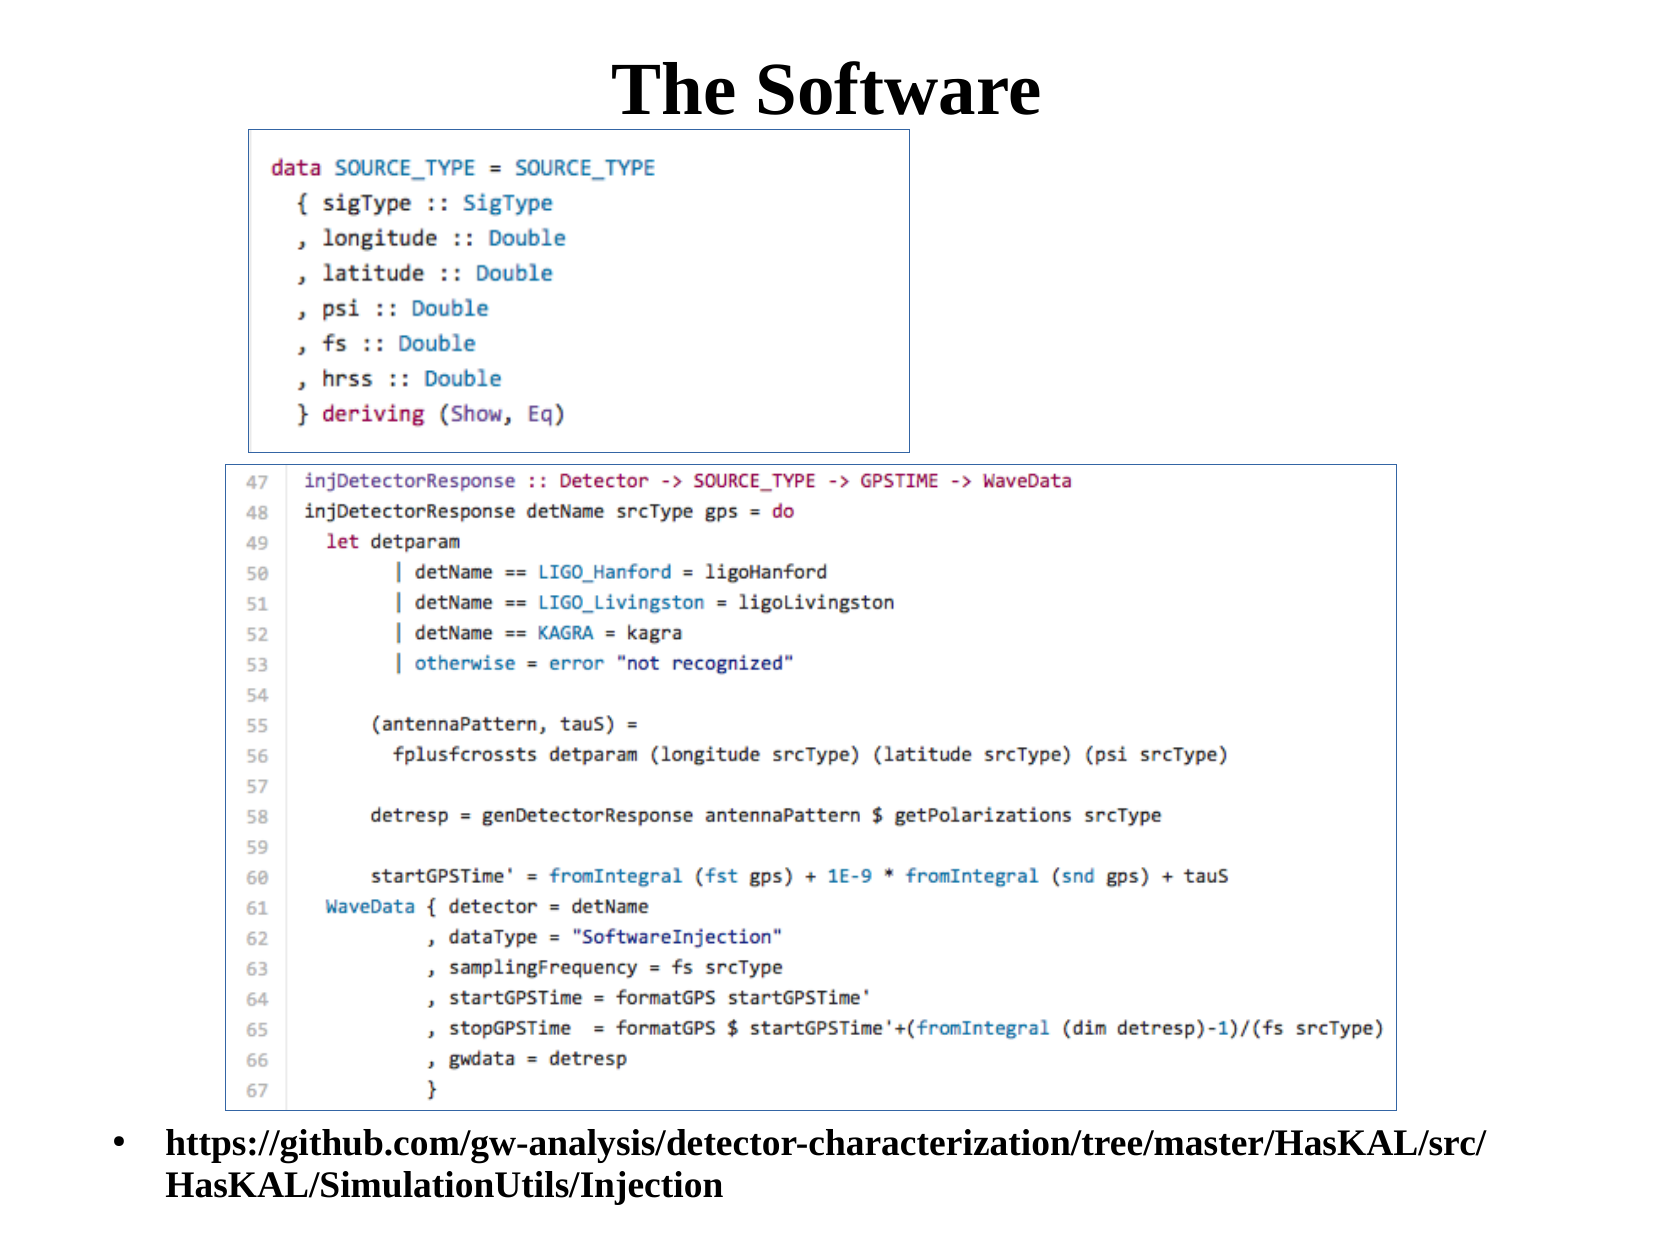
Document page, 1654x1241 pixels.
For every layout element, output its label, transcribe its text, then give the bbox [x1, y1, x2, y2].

list https://github.com/gw-analysis/detector-characterization/tree/master/HasKAL/src/HasKAL/SimulationUtils/Injection [94, 1122, 1583, 1217]
picture [225, 464, 1397, 1111]
title The Software [82, 49, 1571, 130]
picture [248, 129, 910, 453]
